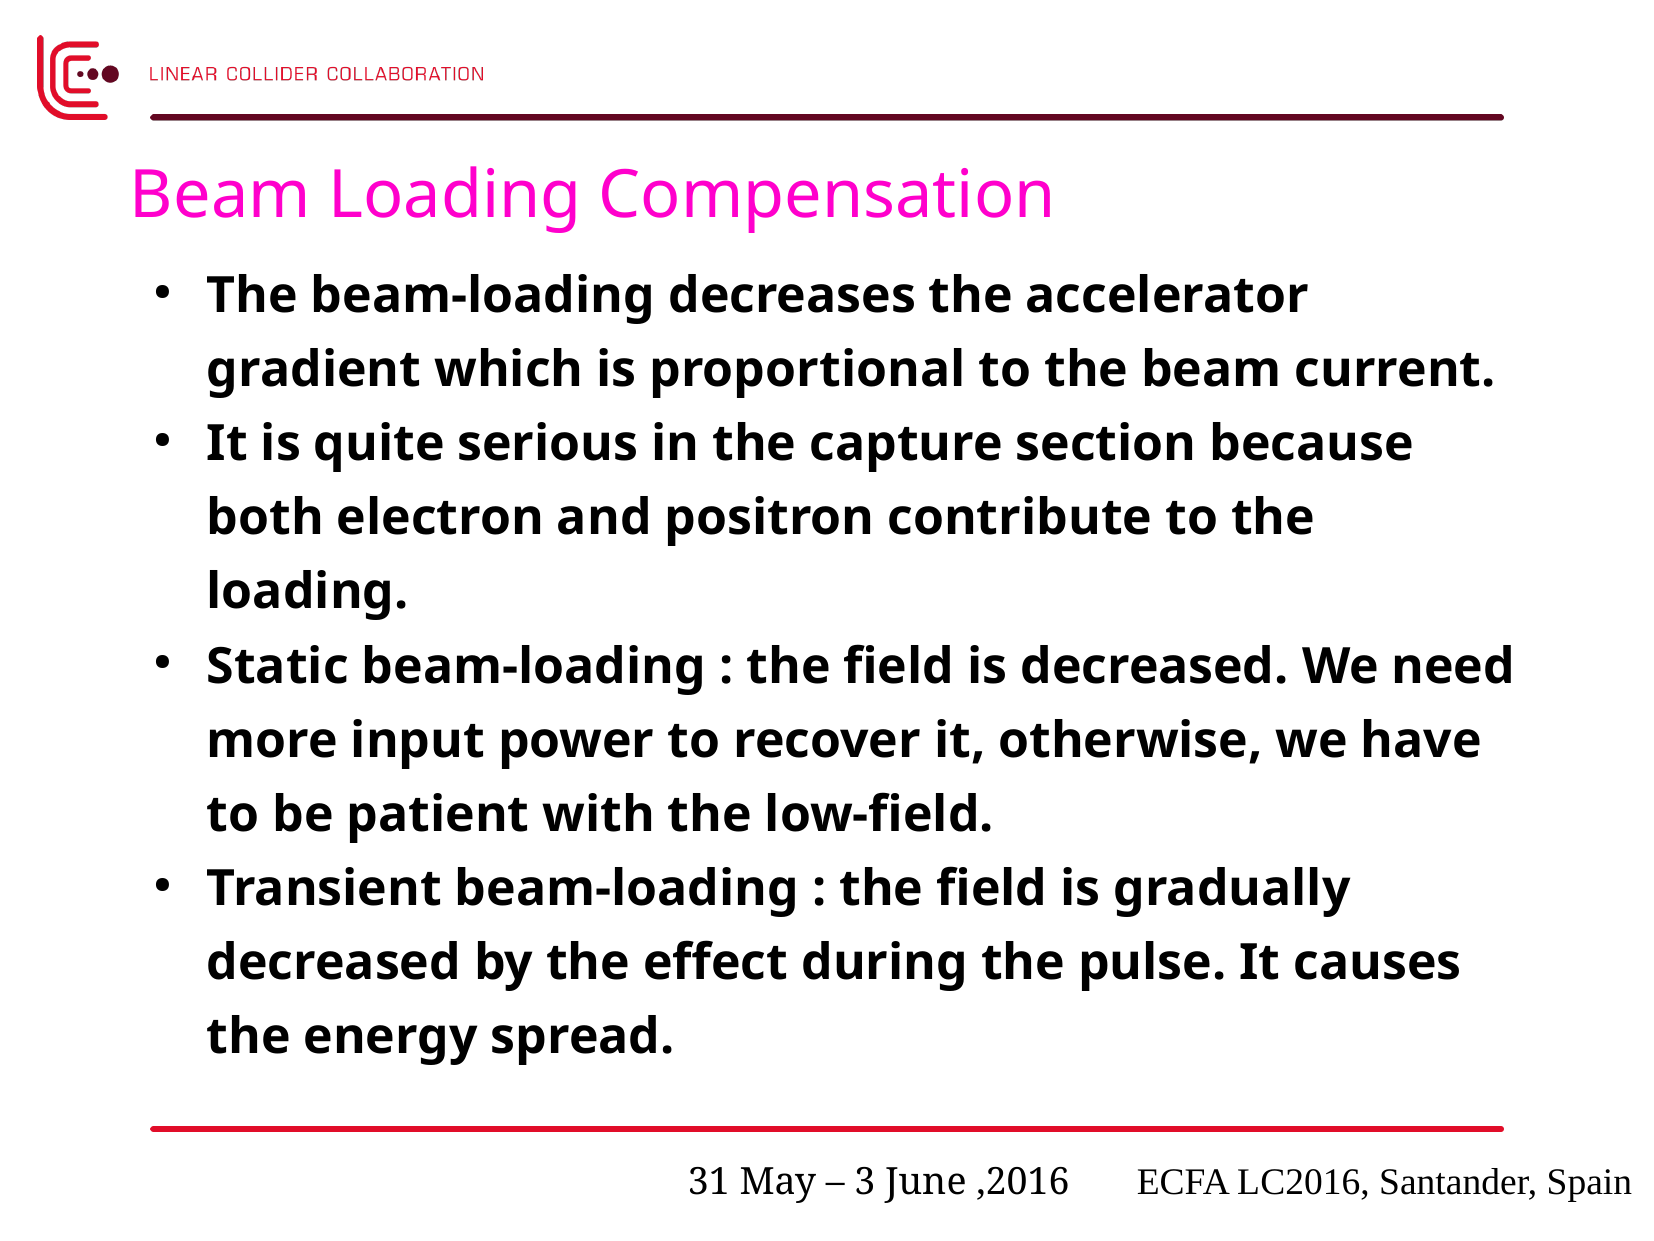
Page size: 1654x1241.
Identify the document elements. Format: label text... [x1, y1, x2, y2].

title Beam Loading Compensation [129, 88, 1619, 296]
picture [150, 1087, 1504, 1132]
list The beam-loading decreases the accelerator gradient which is proportional to the beam current. It is quite serious in the capture section because both electron and positron contribute to the loading. Static beam-loading : the field is decreased. We need more input power to recover it, otherwise, we have to be patient with the low-field. Transient beam-loading : the field is gradually decreased by the effect during the pulse. It causes the energy spread. [135, 258, 1524, 1087]
picture [37, 35, 483, 120]
